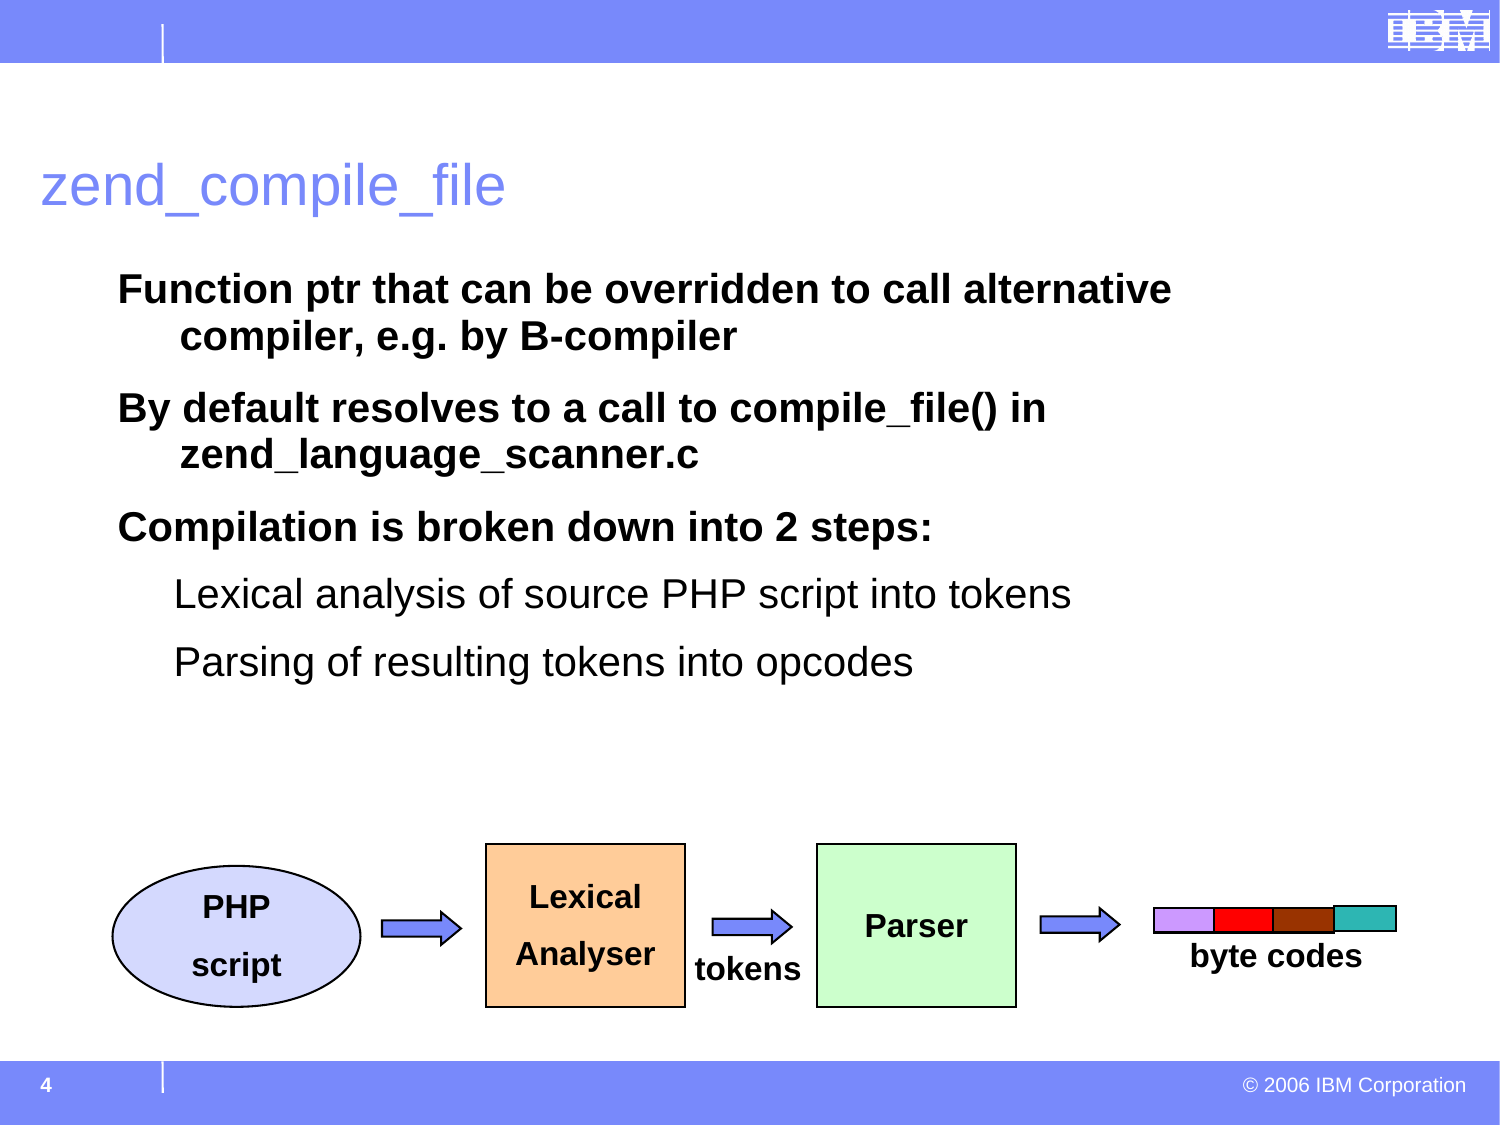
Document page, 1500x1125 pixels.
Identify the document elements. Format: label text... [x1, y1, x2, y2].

text_box PHP script [112, 865, 361, 1007]
text_box Lexical Analyser [485, 844, 686, 1007]
list Function ptr that can be overridden to call alternative compiler, e.g. by B-compiler By default resolves to a call to compile_file() in zend_language_scanner.c Compilation is broken down into 2 steps: Lexical analysis of source PHP script into tokens Parsing of resulting tokens into opcodes [102, 258, 1378, 808]
text_box Parser [816, 844, 1017, 1007]
text_box [1040, 908, 1120, 941]
text_box [712, 910, 792, 943]
text_box byte codes [1174, 929, 1378, 982]
text_box [382, 912, 461, 945]
text_box [1153, 906, 1397, 933]
title zend_compile_file [25, 123, 1378, 225]
text_box tokens [679, 943, 817, 996]
